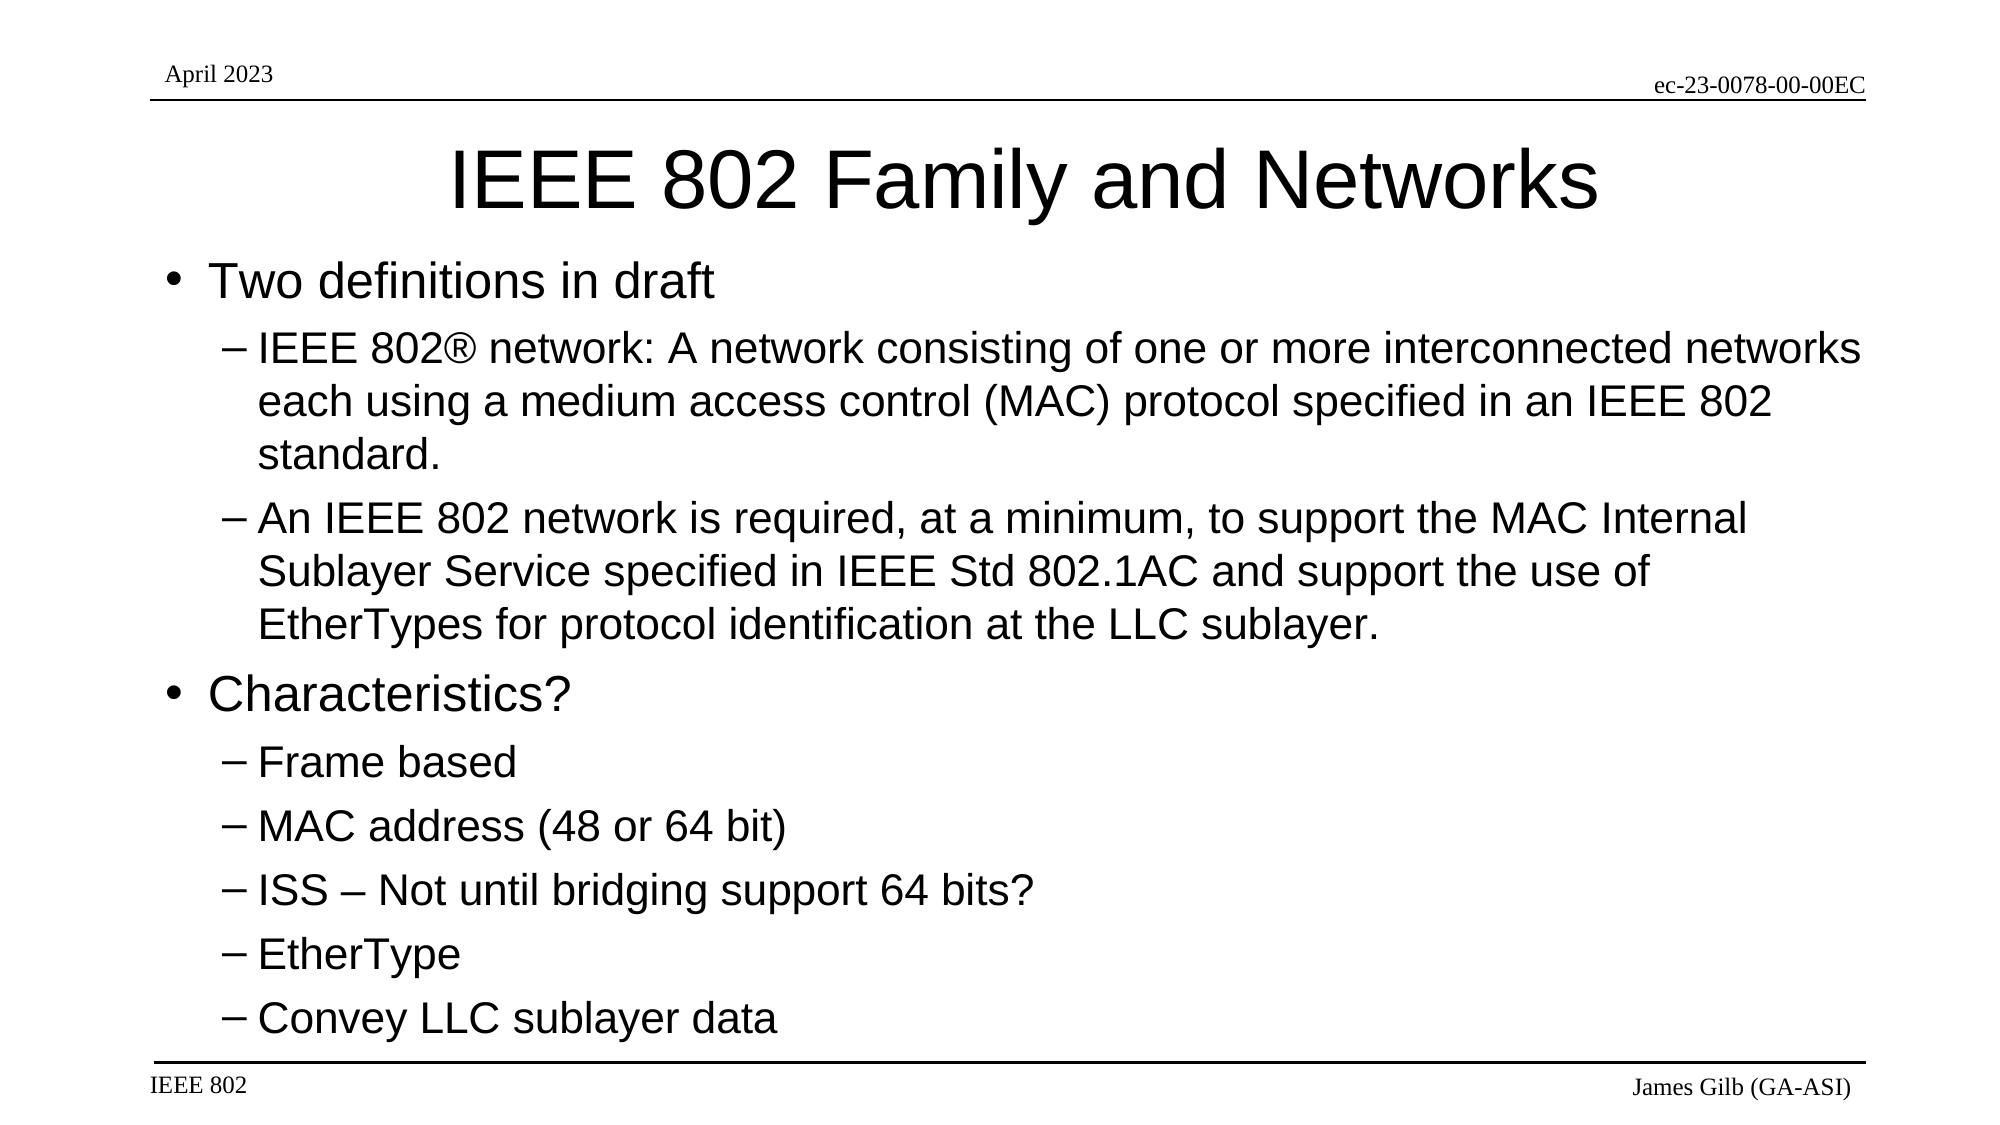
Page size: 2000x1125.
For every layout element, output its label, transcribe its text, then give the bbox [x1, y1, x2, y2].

title IEEE 802 Family and Networks [149, 112, 1900, 238]
list Two definitions in draft IEEE 802® network: A network consisting of one or more interconnected networks each using a medium access control (MAC) protocol specified in an IEEE 802 standard. An IEEE 802 network is required, at a minimum, to support the MAC Internal Sublayer Service specified in IEEE Std 802.1AC and support the use of EtherTypes for protocol identification at the LLC sublayer. Characteristics? Frame based MAC address (48 or 64 bit) ISS – Not until bridging support 64 bits? EtherType Convey LLC sublayer data [150, 239, 1900, 1051]
